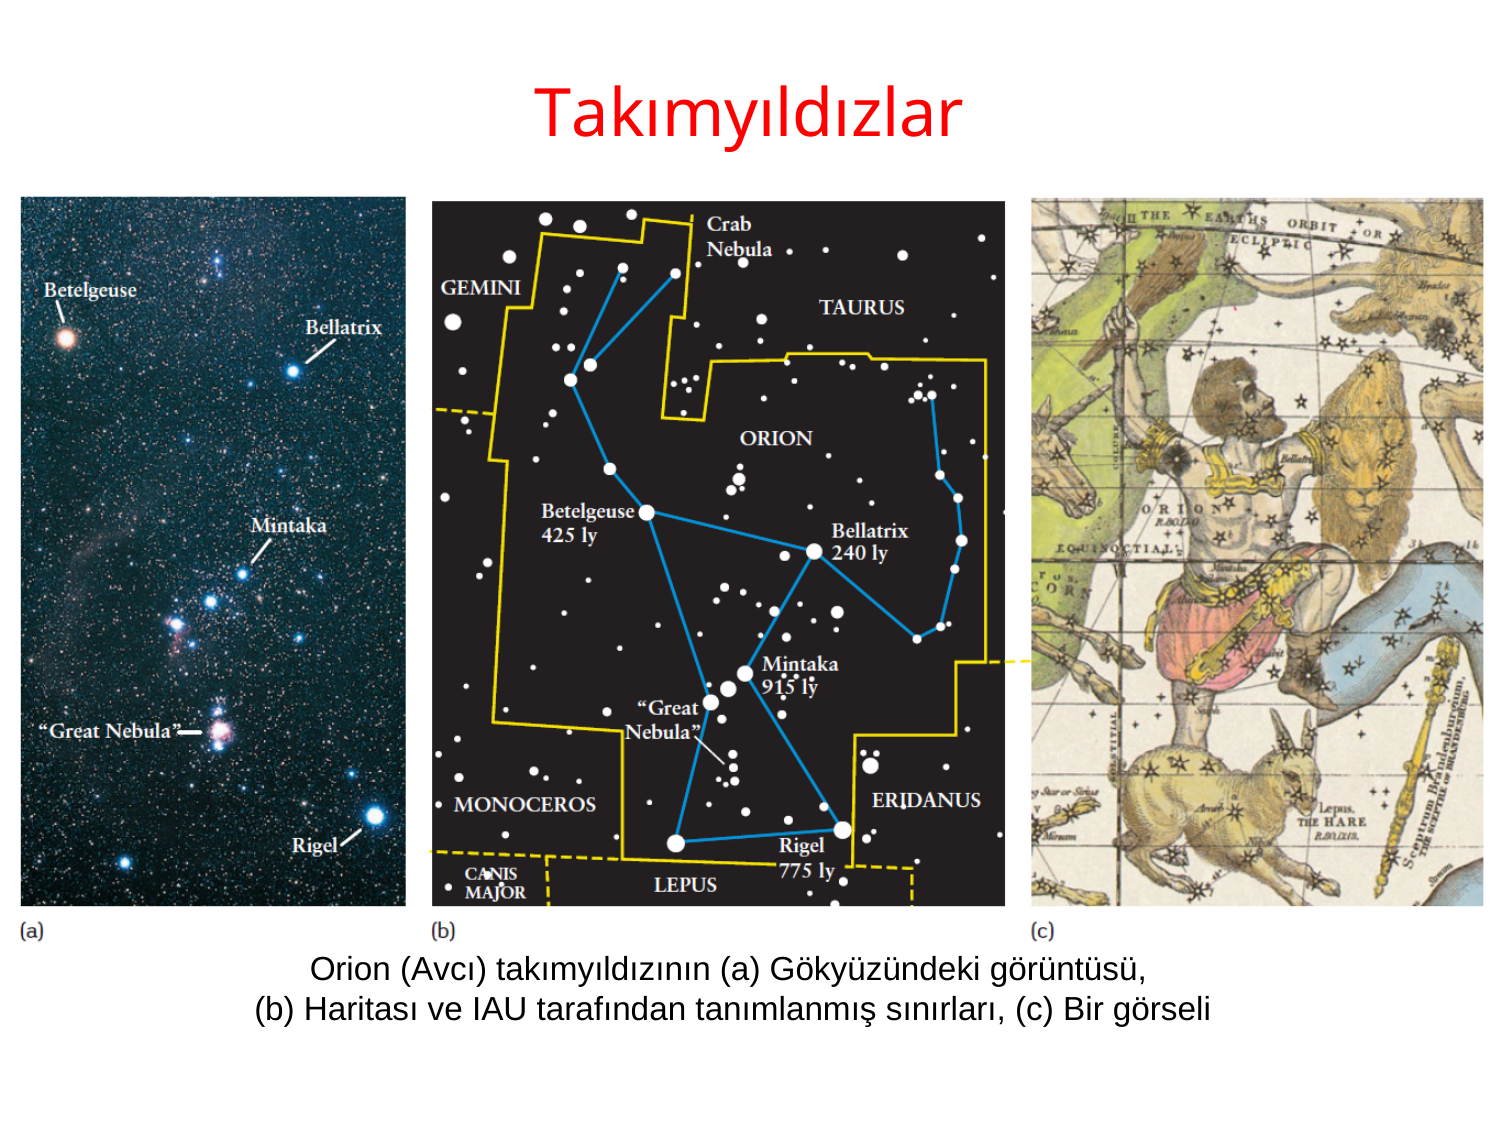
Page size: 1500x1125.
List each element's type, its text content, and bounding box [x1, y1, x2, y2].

picture [0, 177, 1500, 948]
title Takımyıldızlar [75, 15, 1426, 177]
text_box Orion (Avcı) takımyıldızının (a) Gökyüzündeki görüntüsü, (b) Haritası ve IAU tarafından tanımlanmış sınırları, (c) Bir görseli [80, 948, 1387, 1035]
